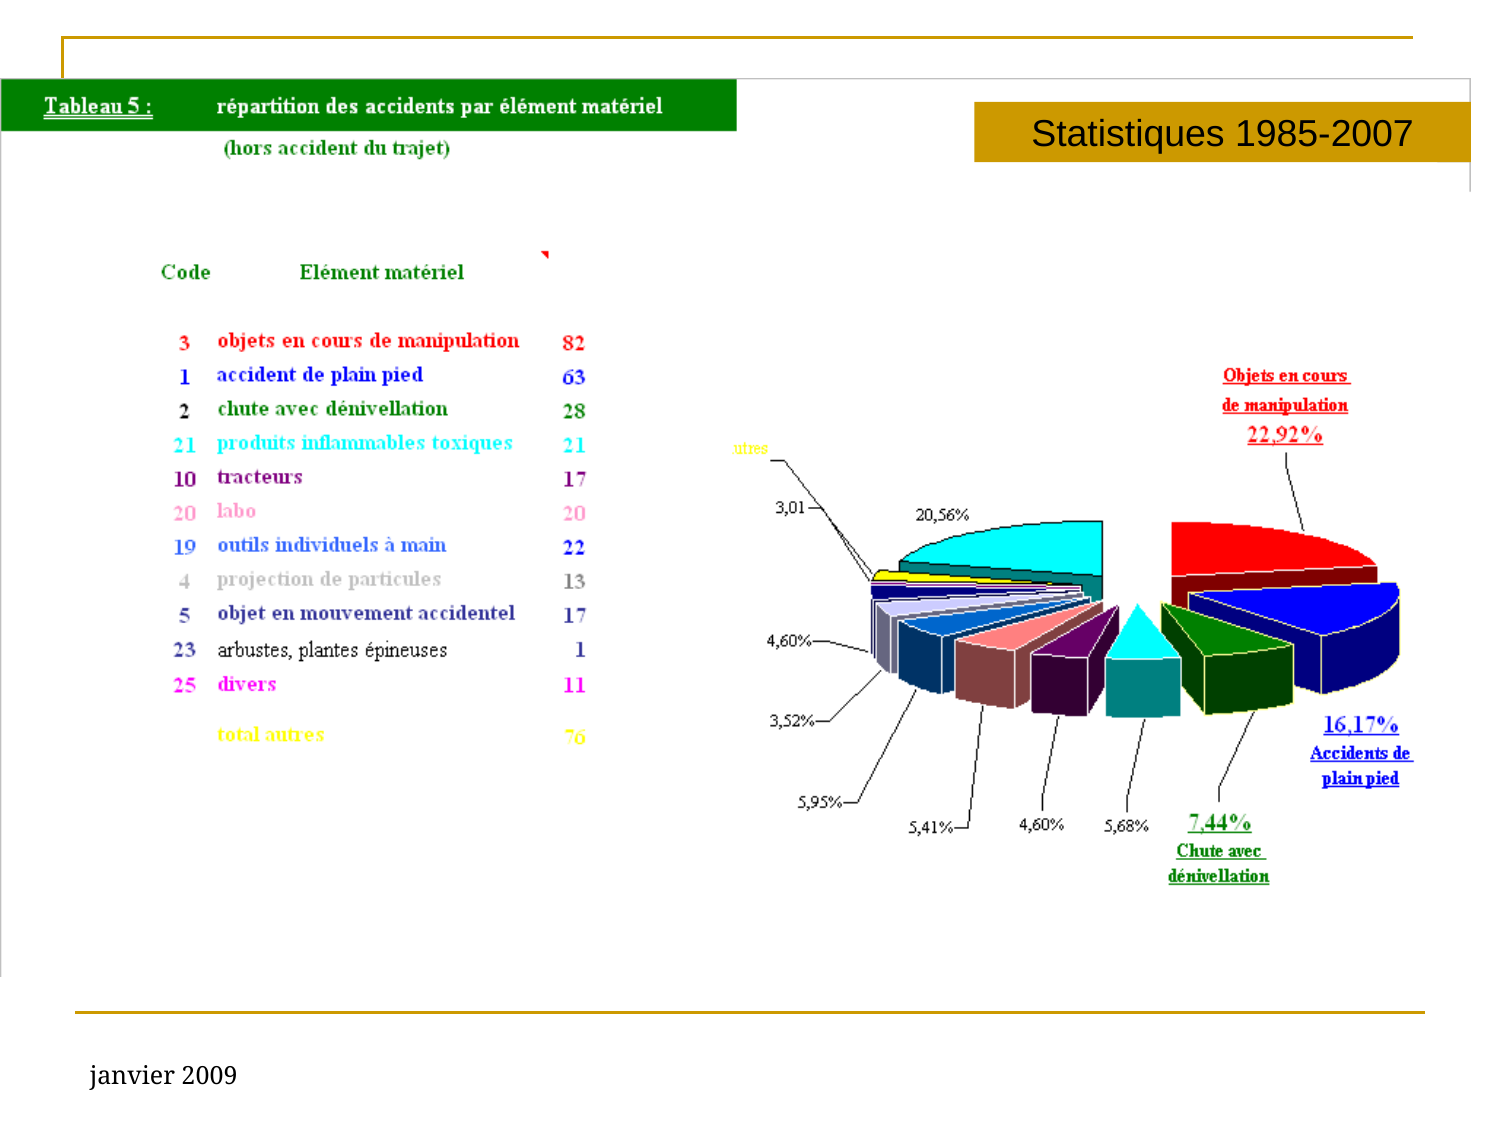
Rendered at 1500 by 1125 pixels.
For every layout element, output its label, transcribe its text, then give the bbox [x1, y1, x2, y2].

text_box Statistiques 1985-2007 [974, 101, 1471, 163]
picture [0, 78, 1471, 977]
